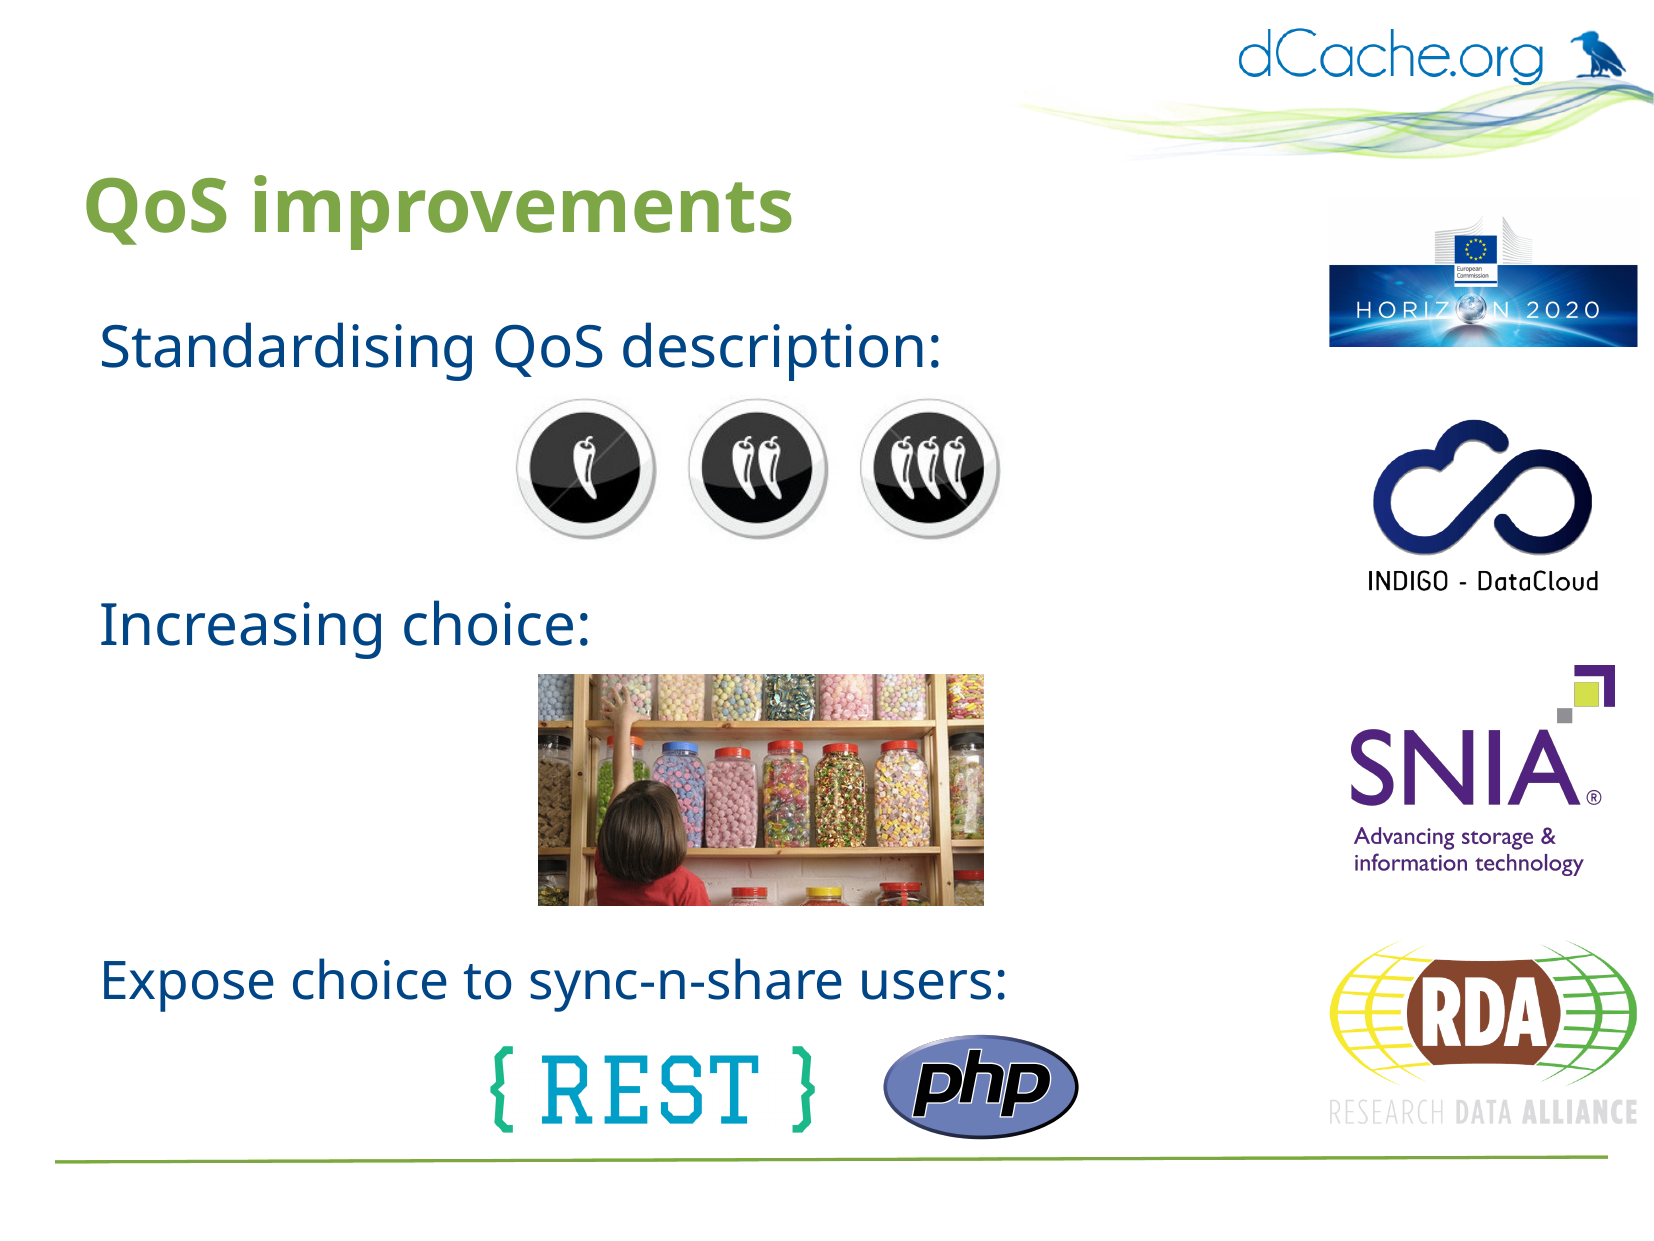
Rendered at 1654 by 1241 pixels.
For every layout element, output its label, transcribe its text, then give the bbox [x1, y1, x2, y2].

picture [1329, 939, 1637, 1125]
picture [538, 674, 984, 906]
text_box Increasing choice: [99, 582, 1013, 716]
picture [1327, 197, 1639, 349]
picture [490, 1046, 815, 1133]
picture [1343, 411, 1623, 603]
title QoS improvements [82, 156, 1605, 251]
picture [505, 478, 1017, 553]
text_box Standardising QoS description: [99, 305, 1118, 478]
picture [882, 1034, 1080, 1140]
picture [956, 16, 1654, 169]
picture [1351, 665, 1615, 876]
text_box Expose choice to sync-n-share users: [99, 943, 1046, 1076]
